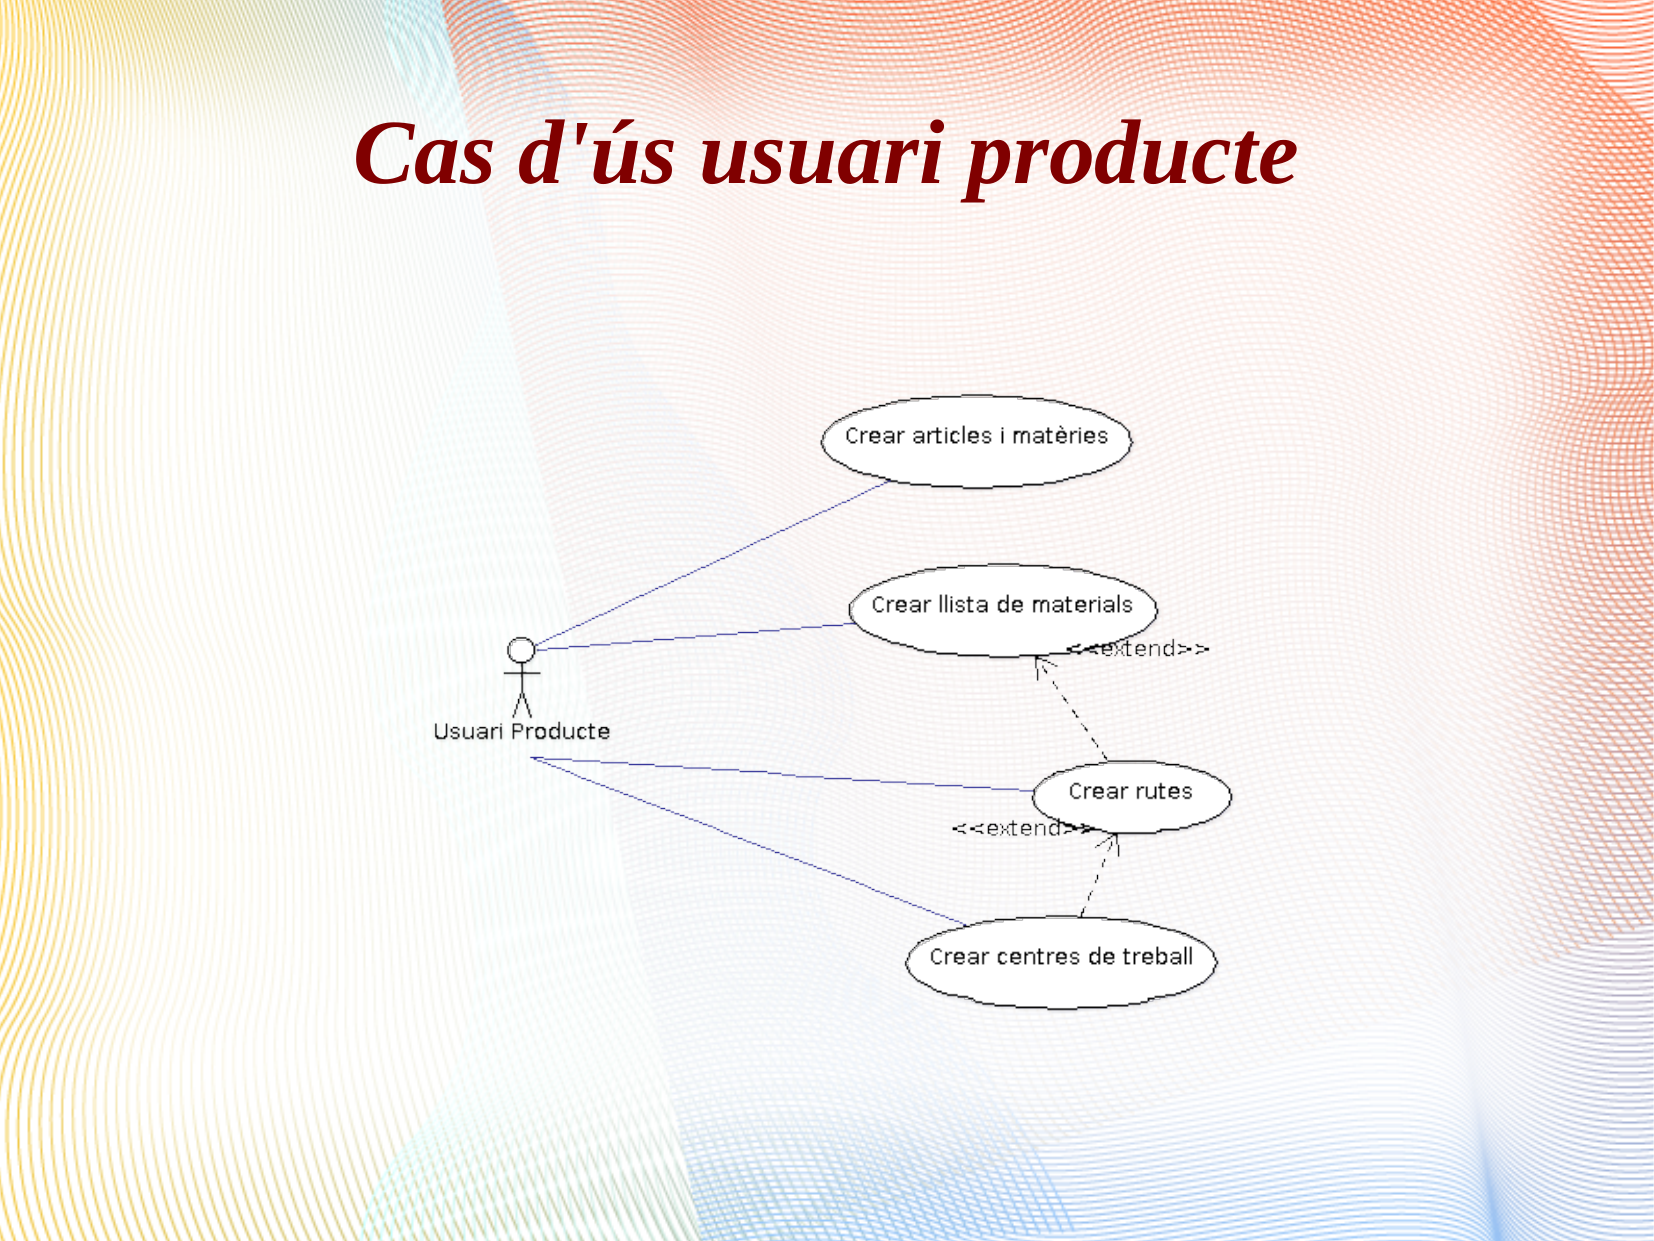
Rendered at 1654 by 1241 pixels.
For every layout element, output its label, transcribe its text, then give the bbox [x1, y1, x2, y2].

picture [0, 0, 1654, 1241]
title Cas d'ús usuari producte [82, 49, 1571, 257]
